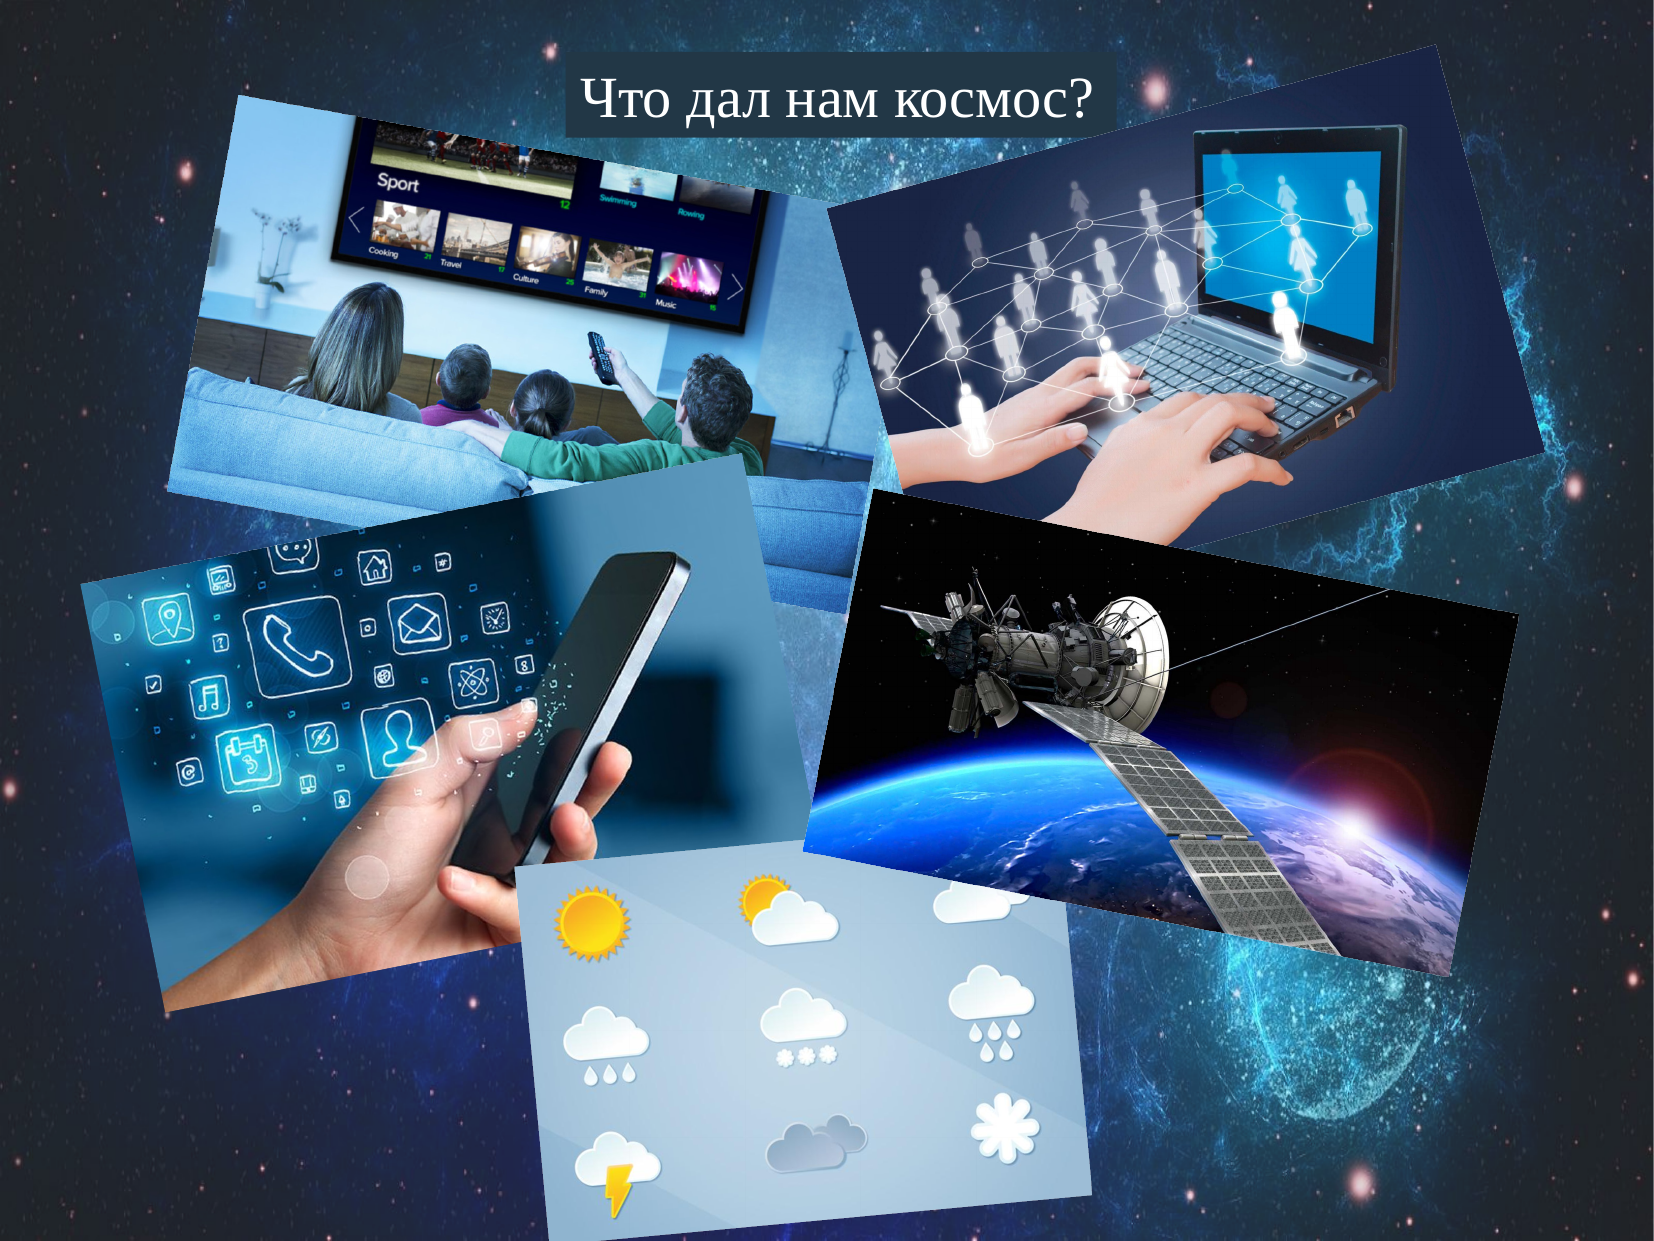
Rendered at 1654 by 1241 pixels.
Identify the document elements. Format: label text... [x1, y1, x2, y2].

text_box Что дал нам космос? [565, 51, 1117, 138]
picture [80, 44, 1545, 1241]
